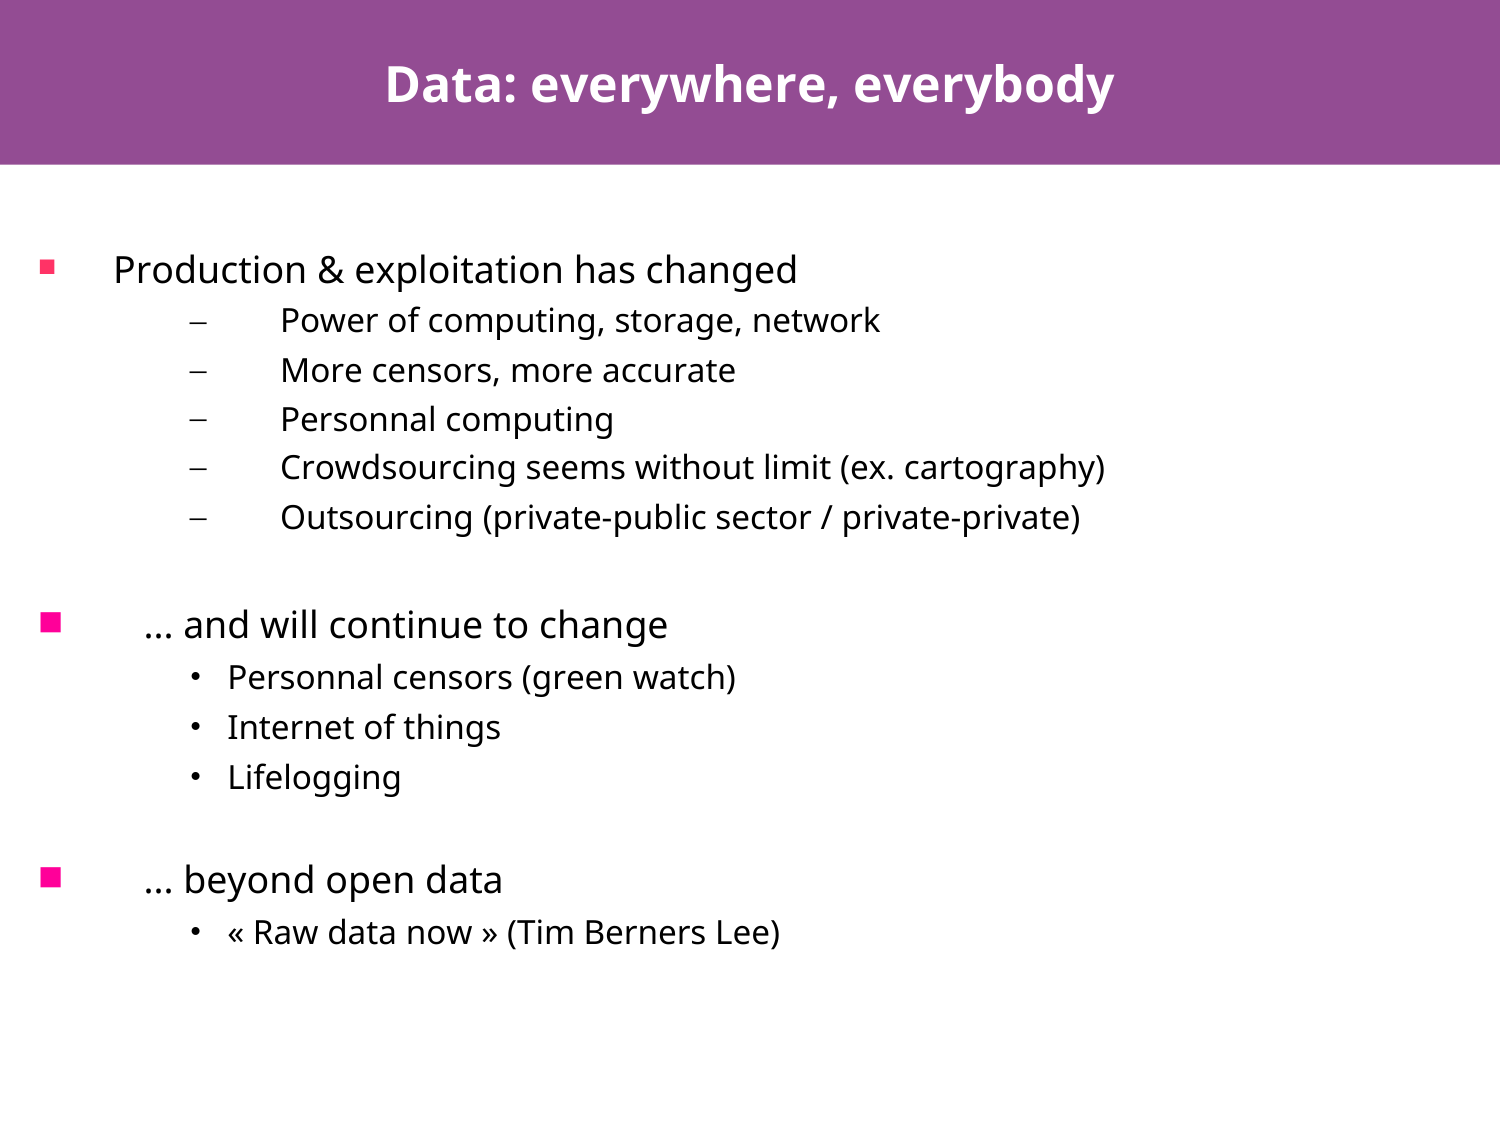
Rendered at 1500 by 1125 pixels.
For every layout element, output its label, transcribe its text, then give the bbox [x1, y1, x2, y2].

text_box Data: everywhere, everybody [0, 0, 1500, 165]
text_box Production & exploitation has changed Power of computing, storage, network More censors, more accurate Personnal computing Crowdsourcing seems without limit (ex. cartography) Outsourcing (private-public sector / private-private) ... and will continue to change Personnal censors (green watch) Internet of things Lifelogging ... beyond open data « Raw data now » (Tim Berners Lee) [24, 237, 1476, 1075]
